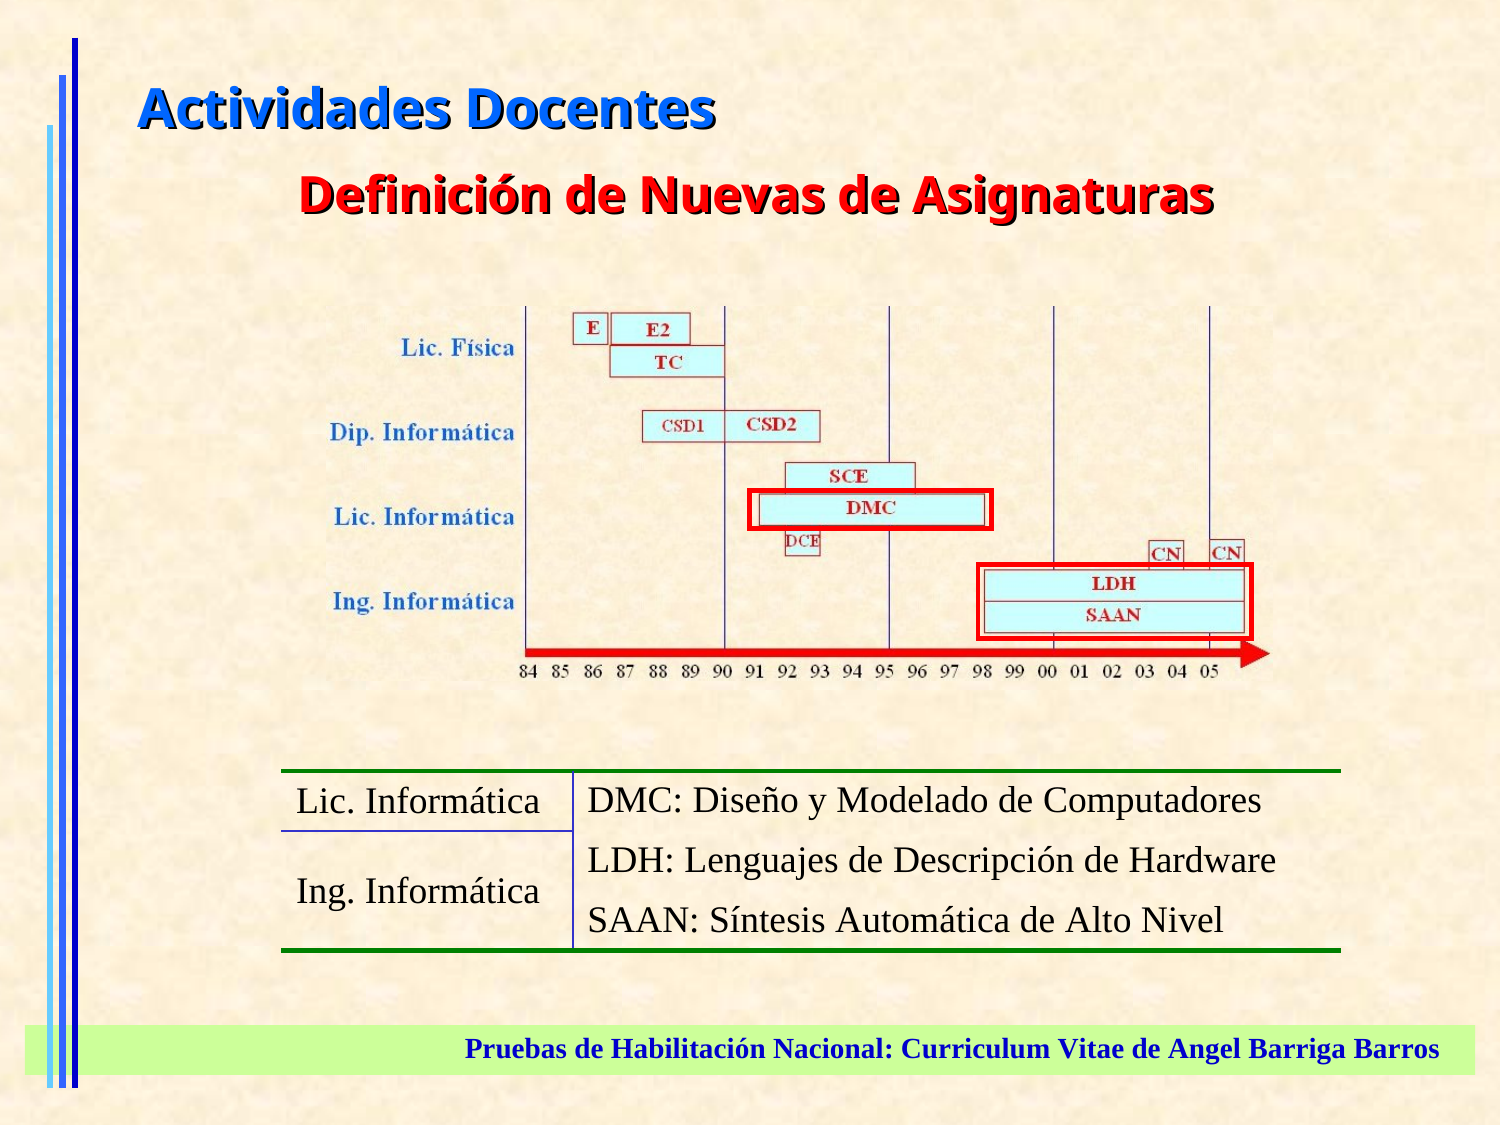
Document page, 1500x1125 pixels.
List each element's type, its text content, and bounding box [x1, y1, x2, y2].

text_box SAAN: Síntesis Automática de Alto Nivel [574, 891, 1341, 948]
text_box LDH: Lenguajes de Descripción de Hardware [574, 831, 1341, 891]
text_box Actividades Docentes [122, 61, 732, 151]
picture [0, 0, 1500, 1125]
text_box Lic. Informática [281, 773, 572, 830]
text_box Ing. Informática [281, 832, 572, 948]
text_box Definición de Nuevas de Asignaturas [282, 166, 1229, 230]
text_box DMC: Diseño y Modelado de Computadores [574, 773, 1341, 831]
